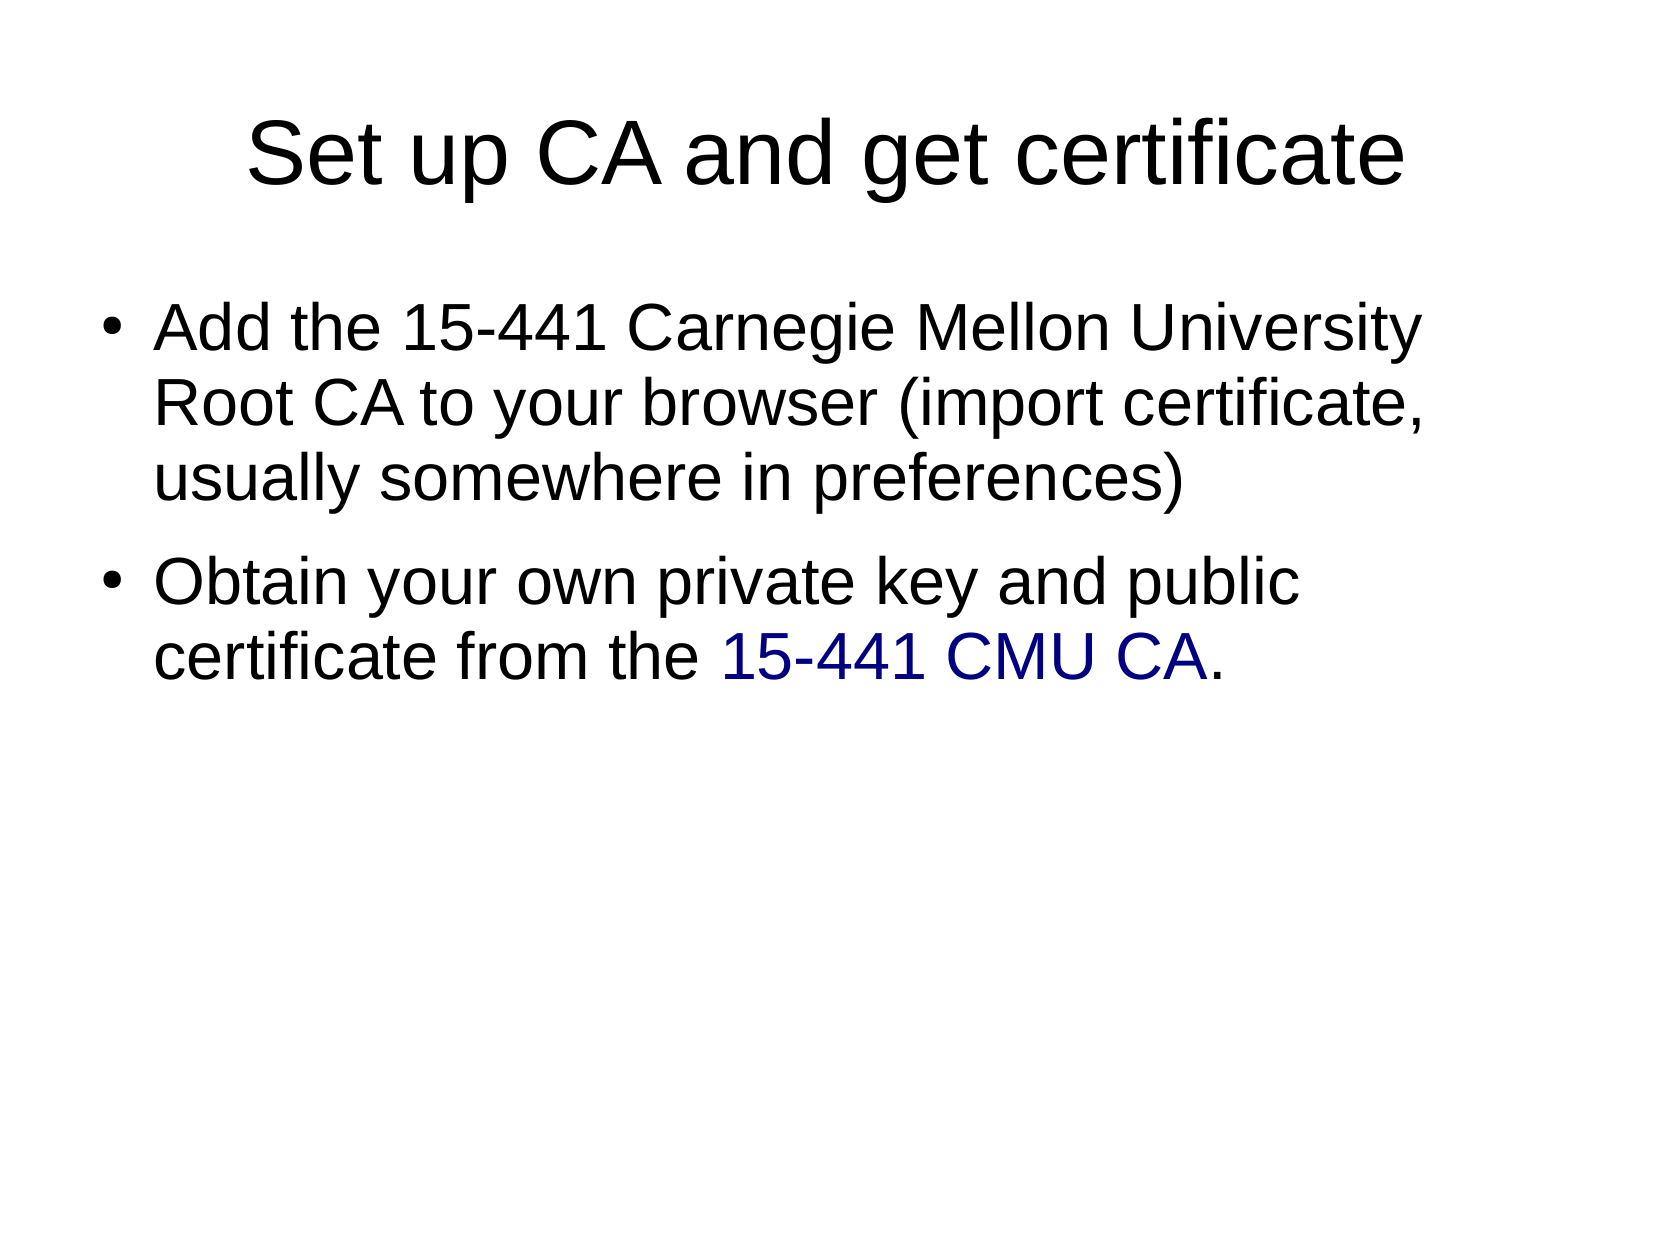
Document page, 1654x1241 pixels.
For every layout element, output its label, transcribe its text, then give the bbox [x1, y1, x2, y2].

title Set up CA and get certificate [82, 56, 1571, 250]
list Add the 15-441 Carnegie Mellon University Root CA to your browser (import certificate, usually somewhere in preferences) Obtain your own private key and public certificate from the 15-441 CMU CA. [82, 290, 1571, 1109]
